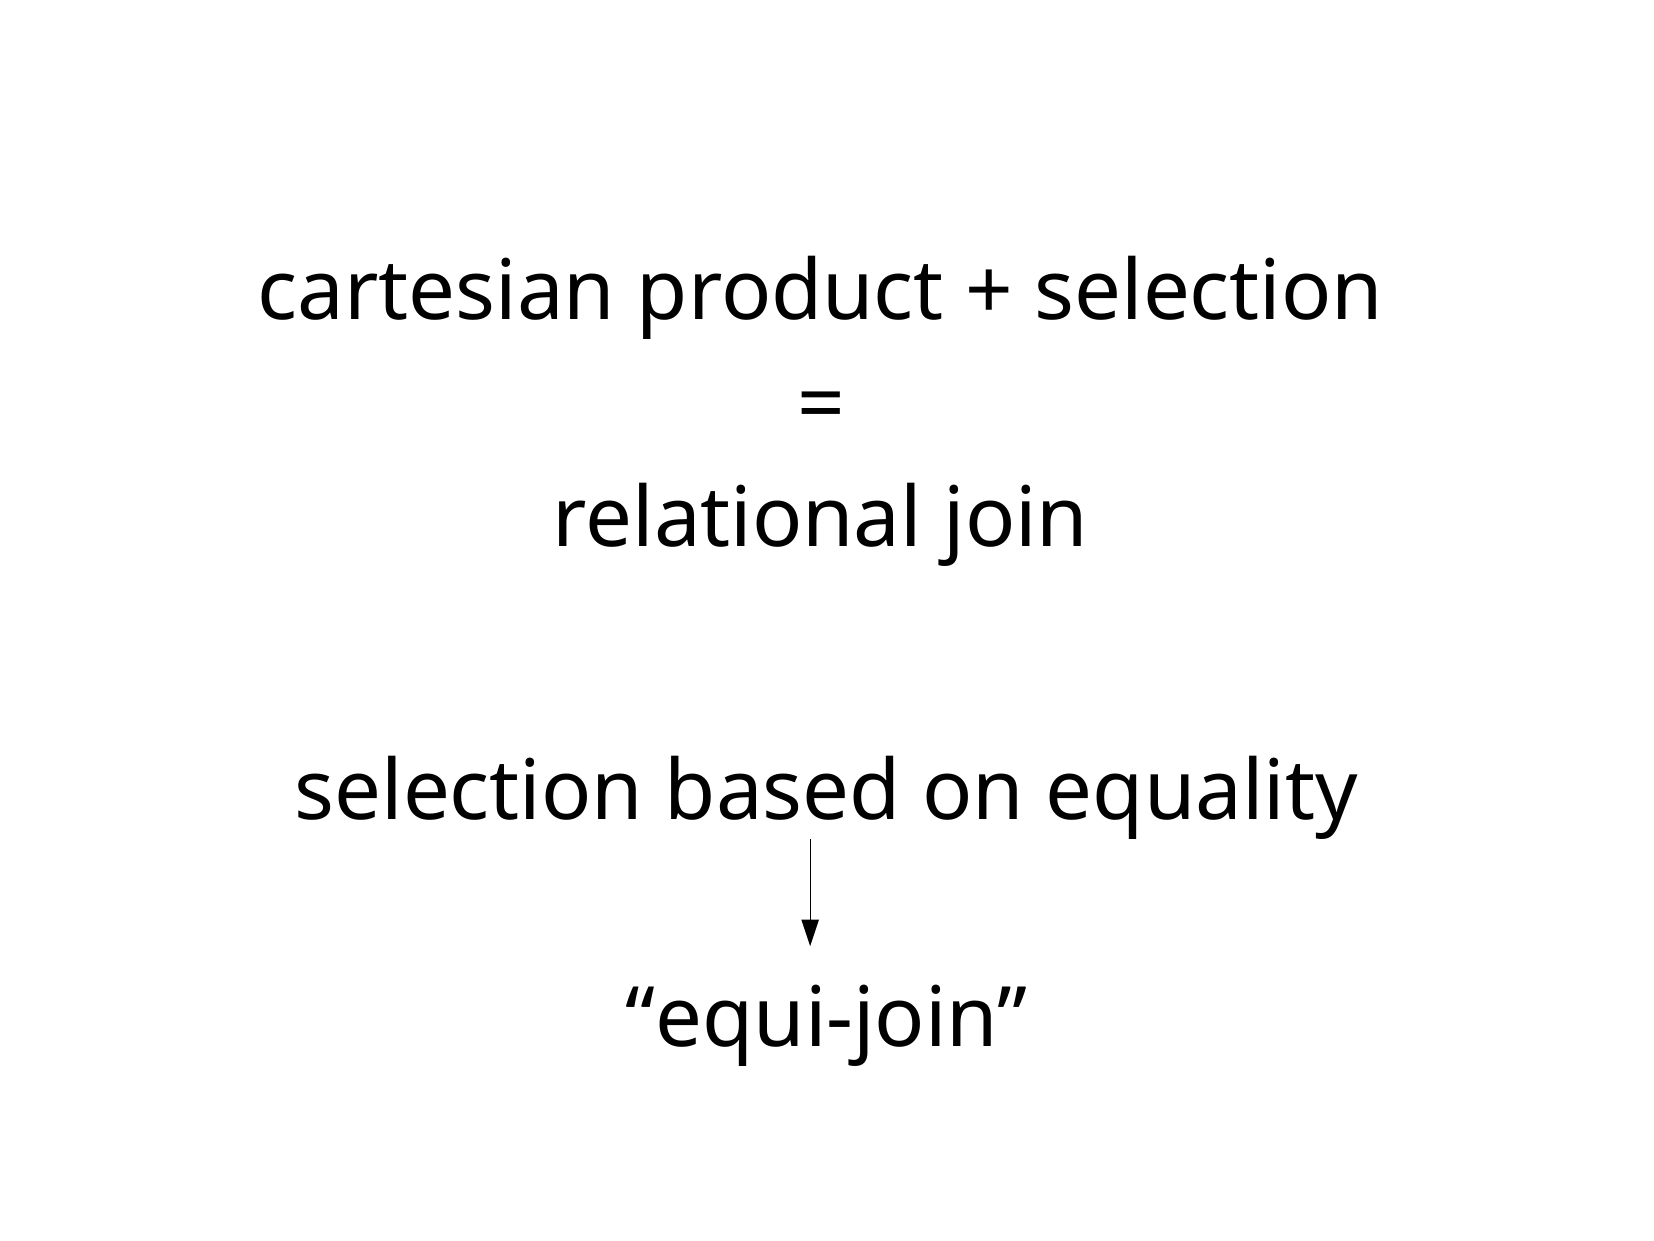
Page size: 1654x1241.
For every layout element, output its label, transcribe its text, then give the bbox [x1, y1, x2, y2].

subtitle cartesian product + selection = relational join [76, 230, 1566, 606]
text_box selection based on equality “equi-join” [0, 730, 1654, 1106]
